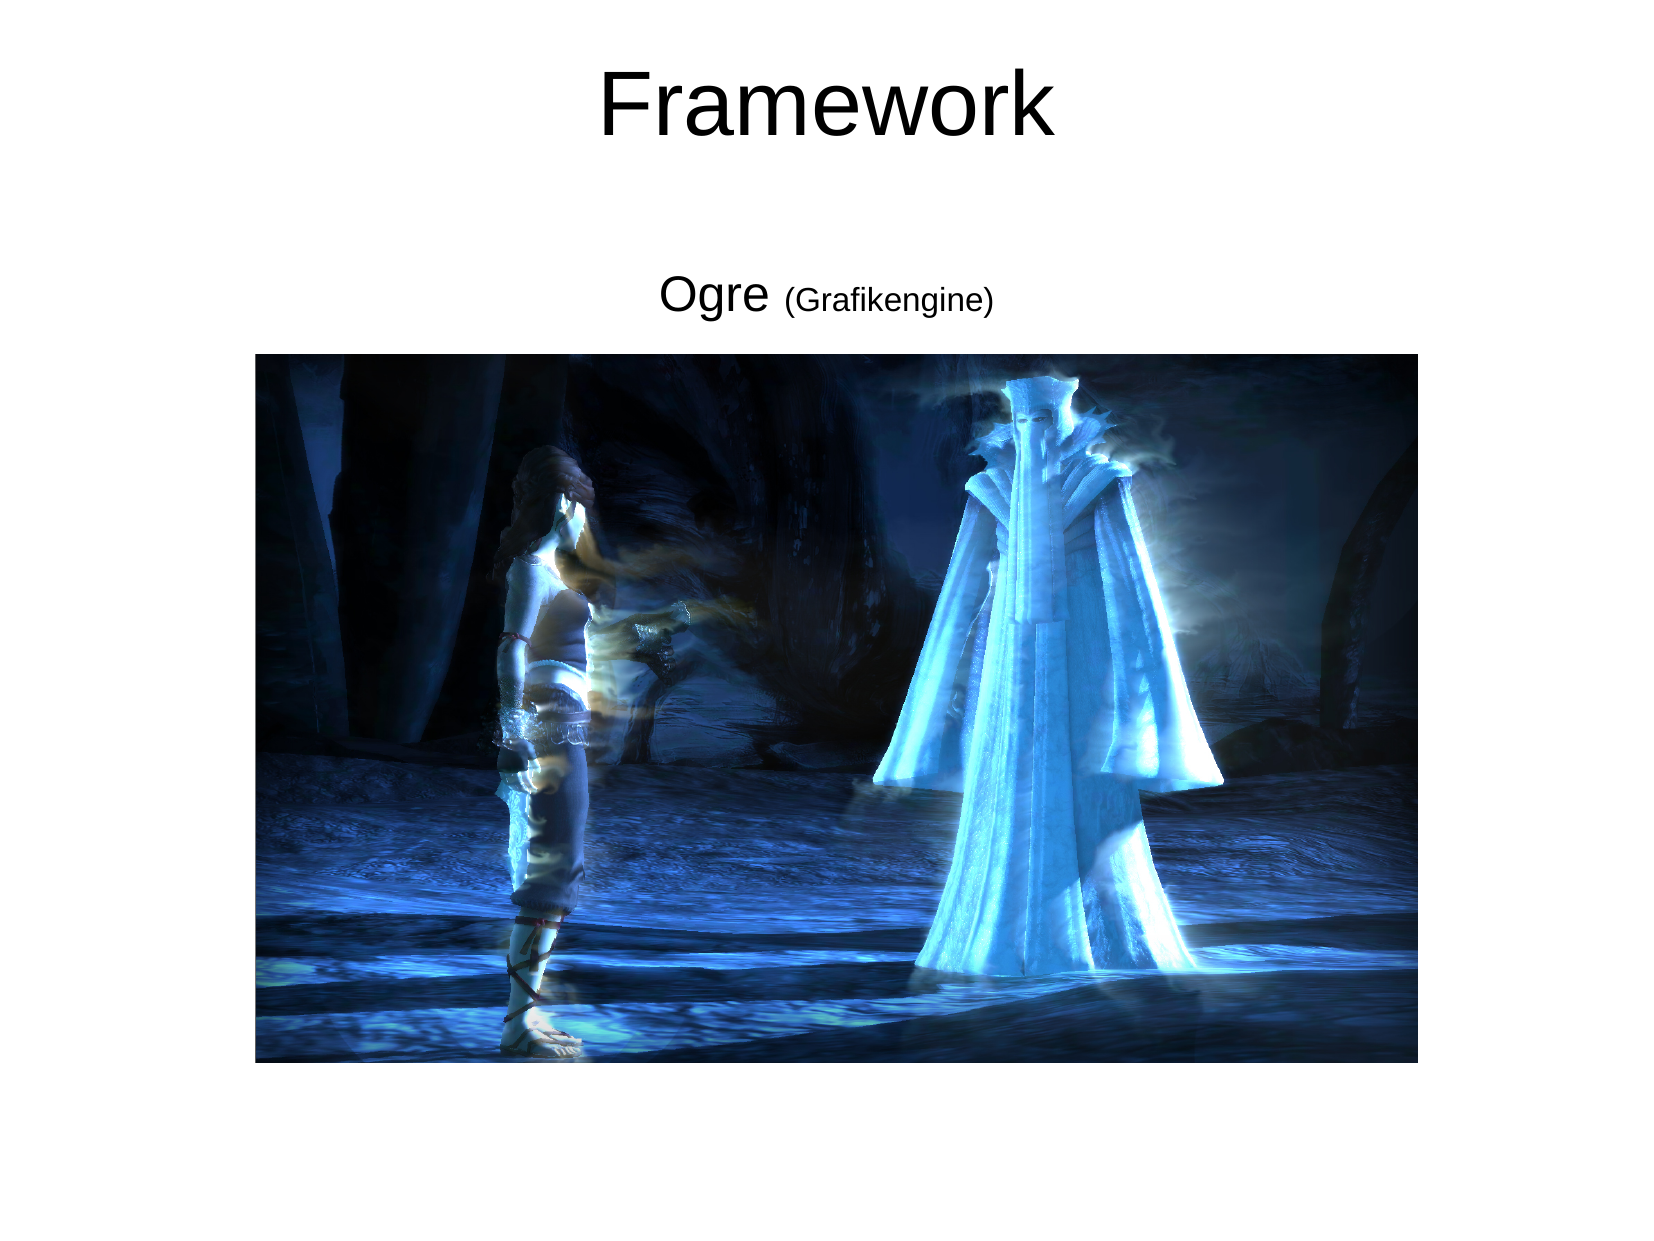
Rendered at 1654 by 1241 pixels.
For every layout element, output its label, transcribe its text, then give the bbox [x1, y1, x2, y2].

text_box Ogre (Grafikengine) [82, 265, 1571, 325]
title Framework [82, 0, 1571, 208]
picture [255, 354, 1418, 1063]
